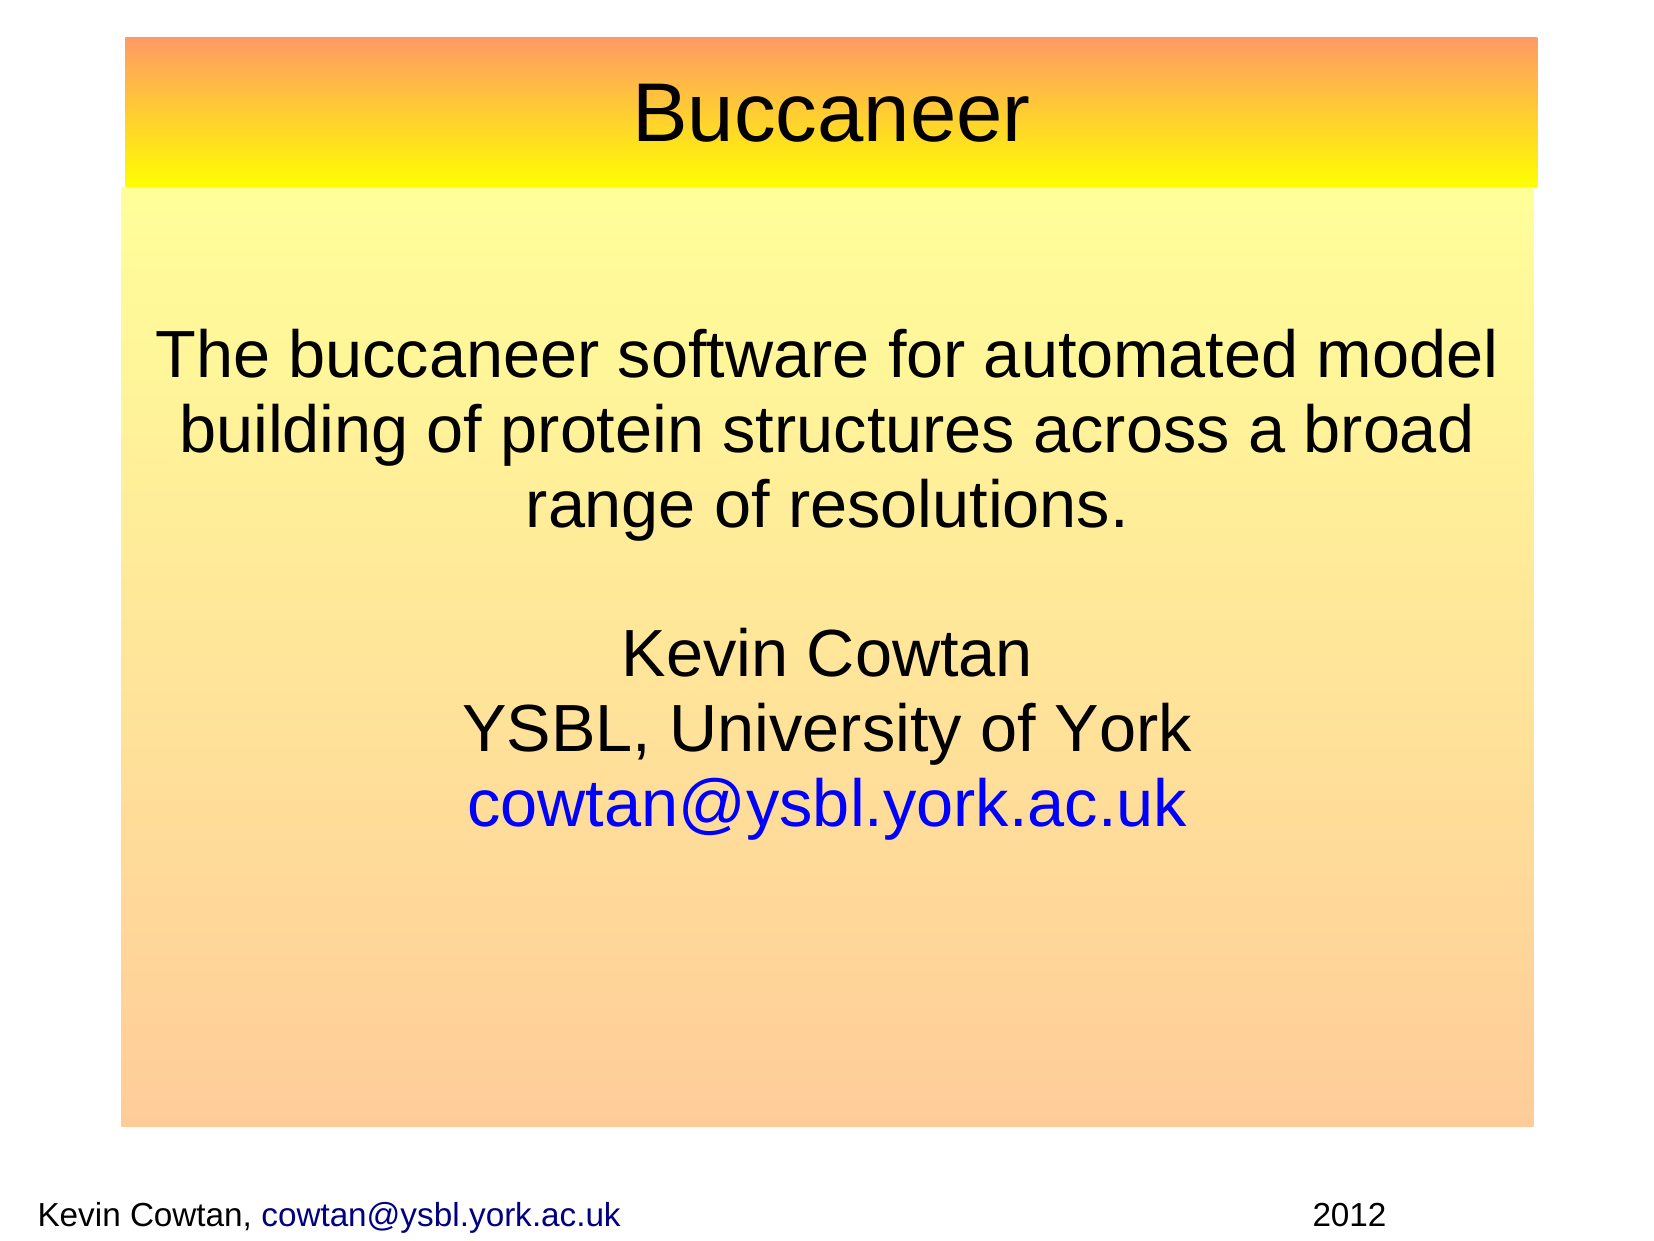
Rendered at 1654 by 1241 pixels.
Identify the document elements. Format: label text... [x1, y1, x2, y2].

subtitle The buccaneer software for automated model building of protein structures across a broad range of resolutions. Kevin Cowtan YSBL, University of York cowtan@ysbl.york.ac.uk [121, 187, 1534, 1127]
title Buccaneer [125, 37, 1538, 188]
